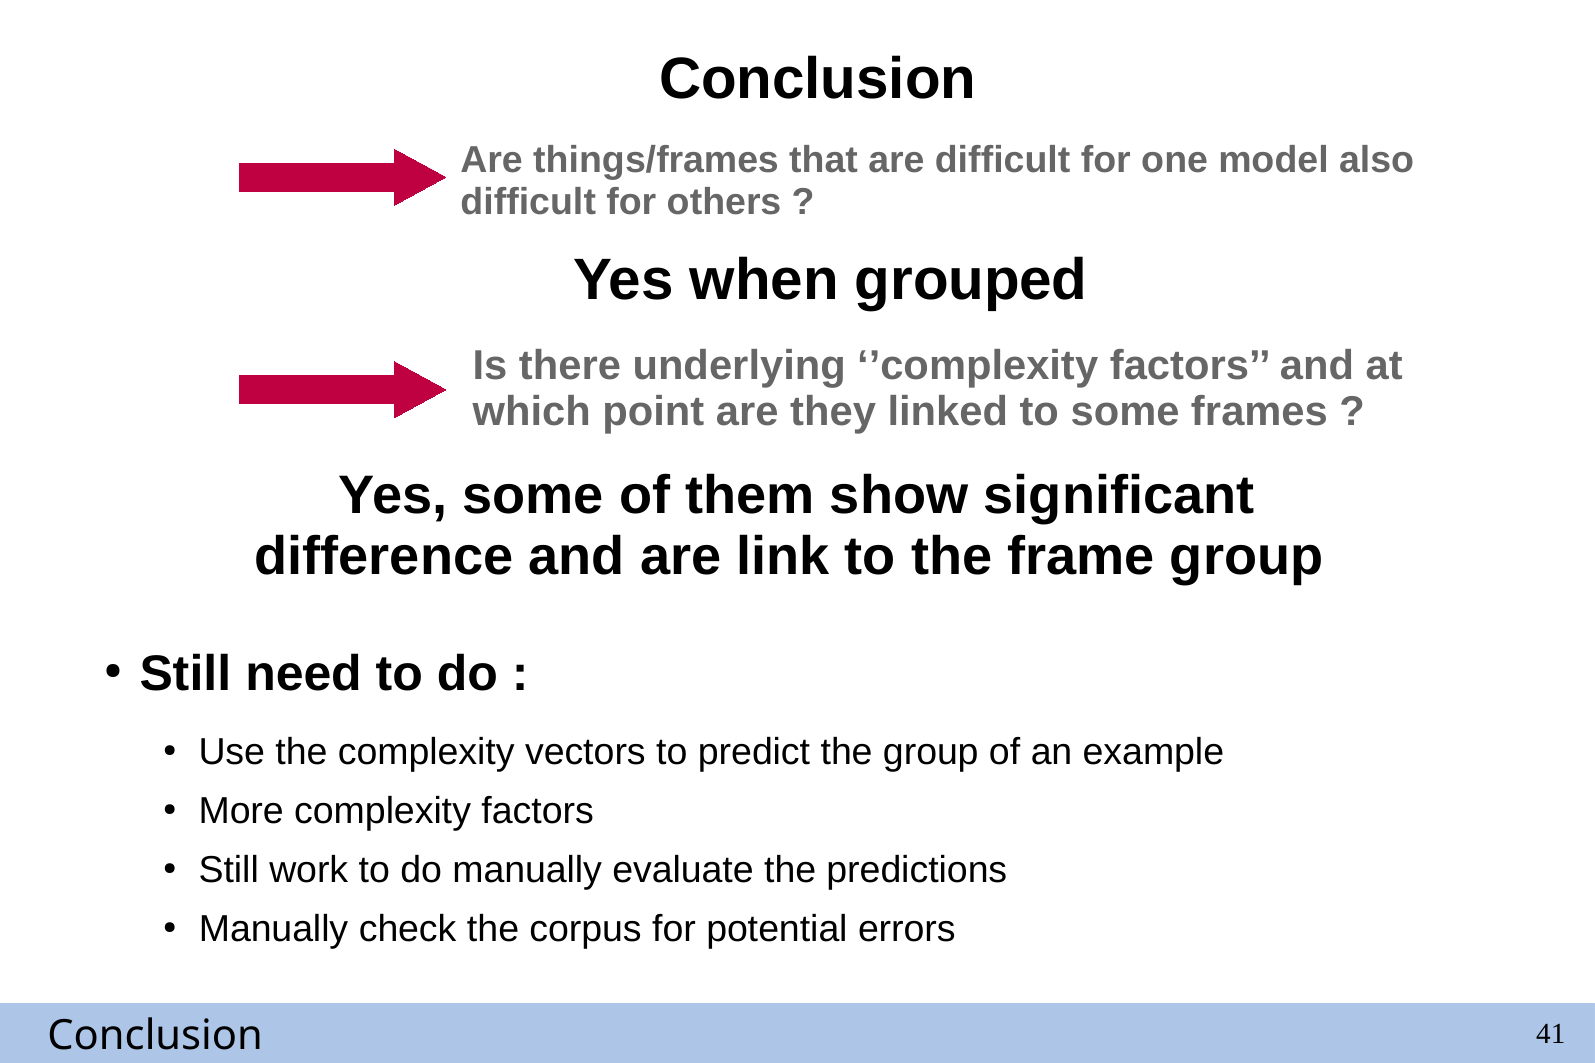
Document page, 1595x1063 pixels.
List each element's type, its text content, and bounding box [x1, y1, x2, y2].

text_box Still need to do : [89, 637, 1541, 709]
text_box Is there underlying ‘’complexity factors’’ and at which point are they linked to some frames ? [458, 333, 1426, 448]
text_box Yes, some of them show significant difference and are link to the frame group [227, 457, 1367, 612]
text_box Manually check the corpus for potential errors [148, 900, 1595, 958]
text_box Use the complexity vectors to predict the group of an example [148, 723, 1595, 781]
text_box [239, 149, 445, 206]
title Conclusion [100, 33, 1536, 118]
text_box [239, 361, 446, 418]
text_box Still work to do manually evaluate the predictions [148, 841, 1595, 899]
text_box Yes when grouped [503, 239, 1175, 320]
text_box Are things/frames that are difficult for one model also difficult for others ? [445, 130, 1438, 230]
title Conclusion [47, 980, 1483, 1063]
text_box More complexity factors [148, 782, 1595, 840]
